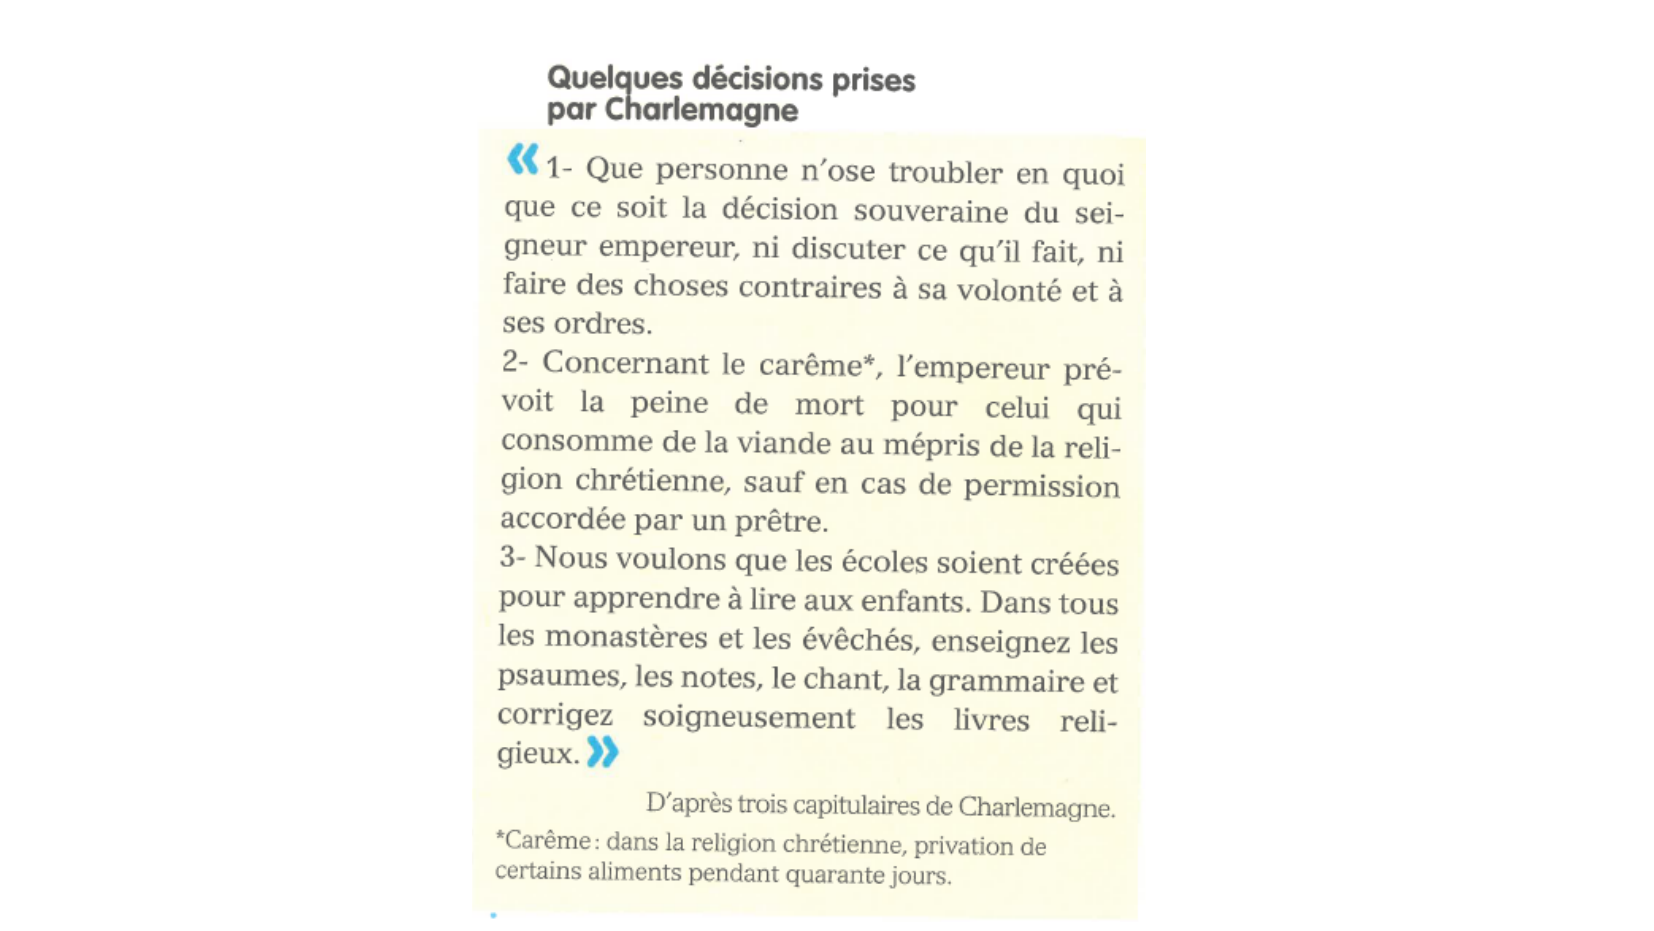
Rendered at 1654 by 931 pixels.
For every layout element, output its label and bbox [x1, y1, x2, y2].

picture [472, 12, 1146, 922]
